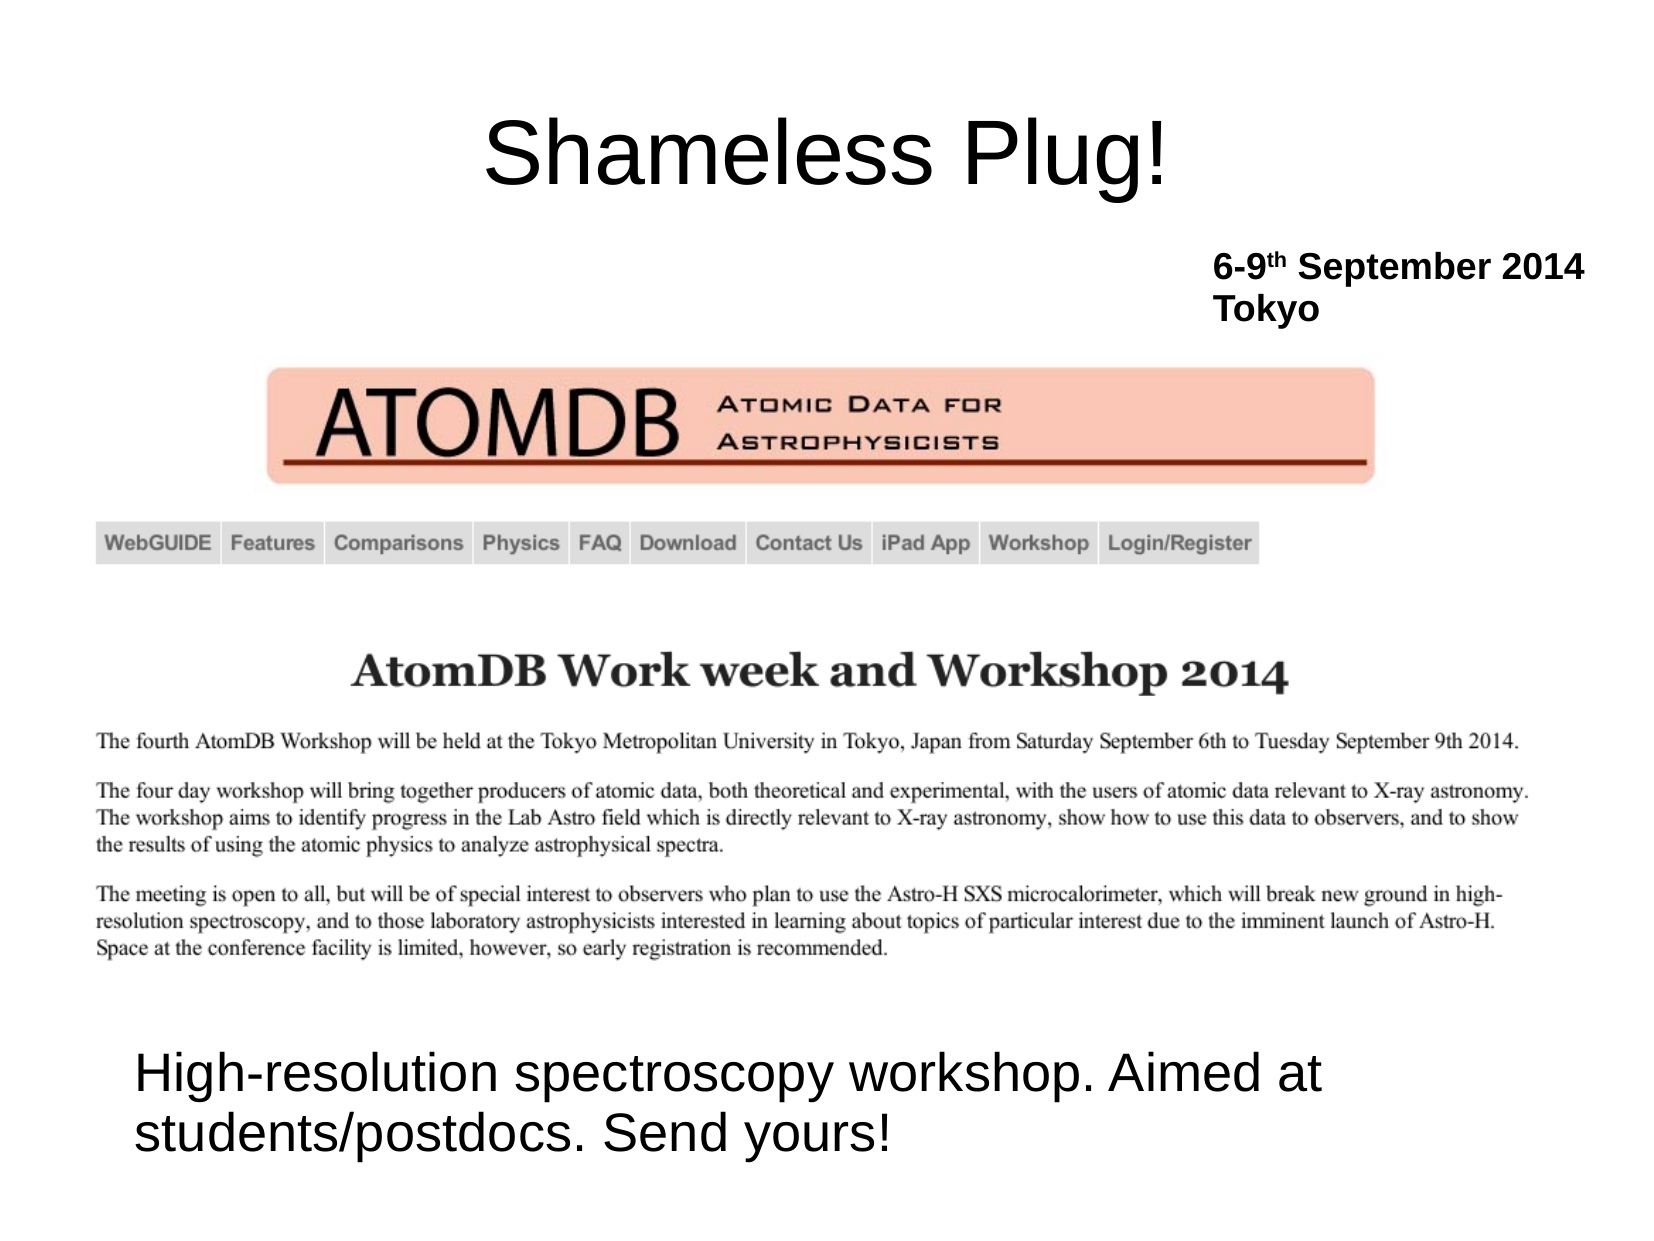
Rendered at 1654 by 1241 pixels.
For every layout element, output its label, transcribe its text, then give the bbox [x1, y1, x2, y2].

text_box 6-9th September 2014 Tokyo [1198, 238, 1654, 339]
picture [82, 335, 1538, 965]
text_box High-resolution spectroscopy workshop. Aimed at students/postdocs. Send yours! [120, 1035, 1456, 1171]
title Shameless Plug! [82, 49, 1571, 257]
